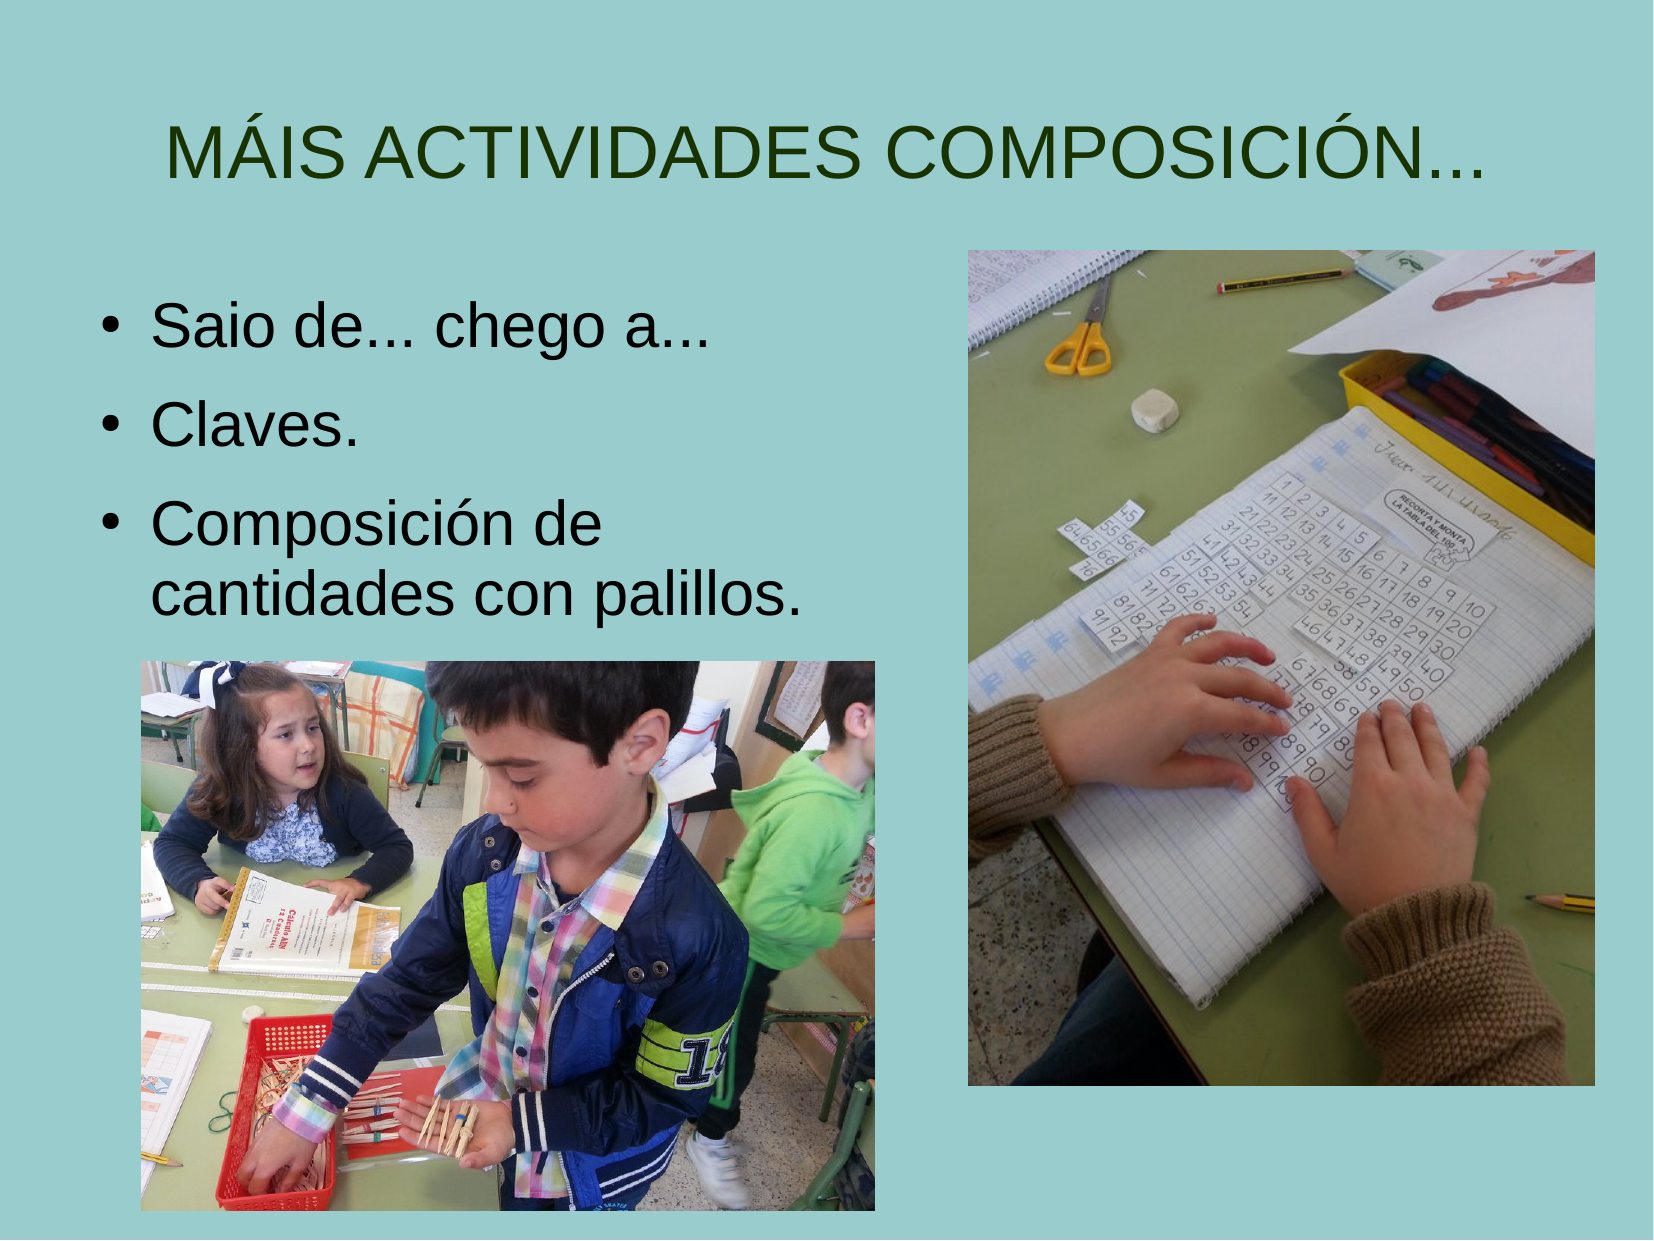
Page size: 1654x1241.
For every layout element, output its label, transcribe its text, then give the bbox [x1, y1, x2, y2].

title MÁIS ACTIVIDADES COMPOSICIÓN... [82, 49, 1571, 257]
picture [141, 661, 875, 1211]
picture [968, 250, 1595, 1086]
list Saio de... chego a... Claves. Composición de cantidades con palillos. [82, 290, 809, 634]
